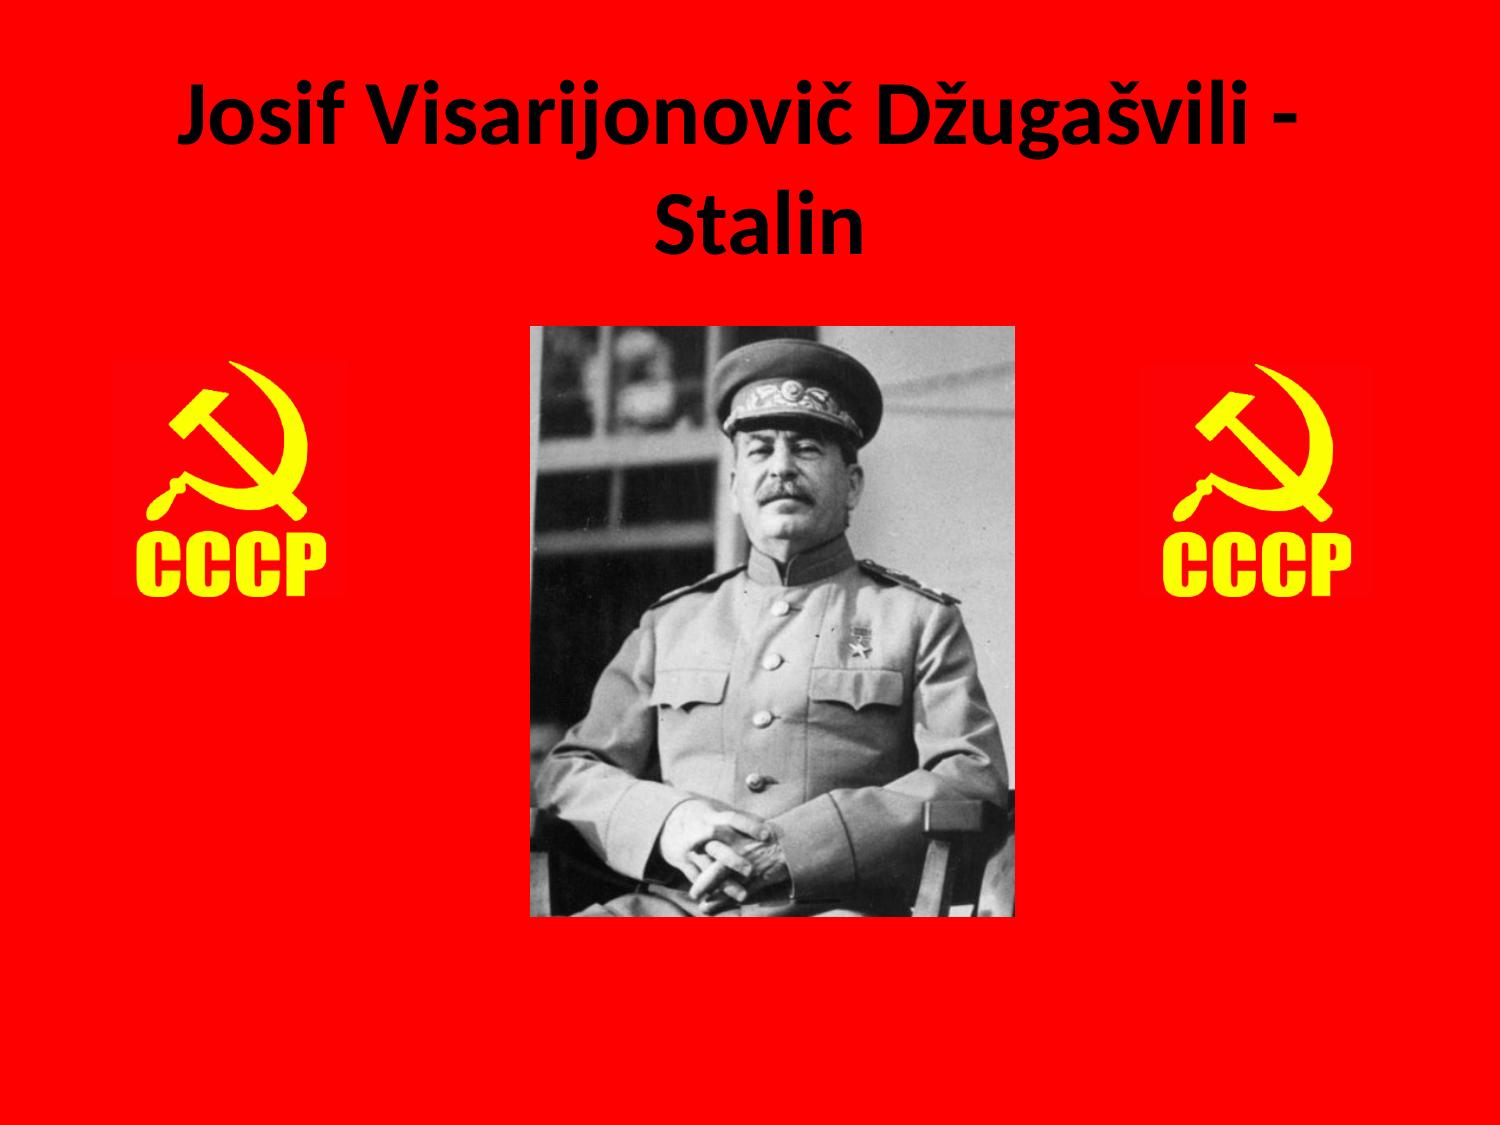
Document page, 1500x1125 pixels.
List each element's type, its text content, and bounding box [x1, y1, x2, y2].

picture [1139, 364, 1373, 597]
picture [530, 326, 1015, 917]
picture [112, 361, 348, 597]
title Josif Visarijonovič Džugašvili - Stalin [112, 42, 1388, 284]
